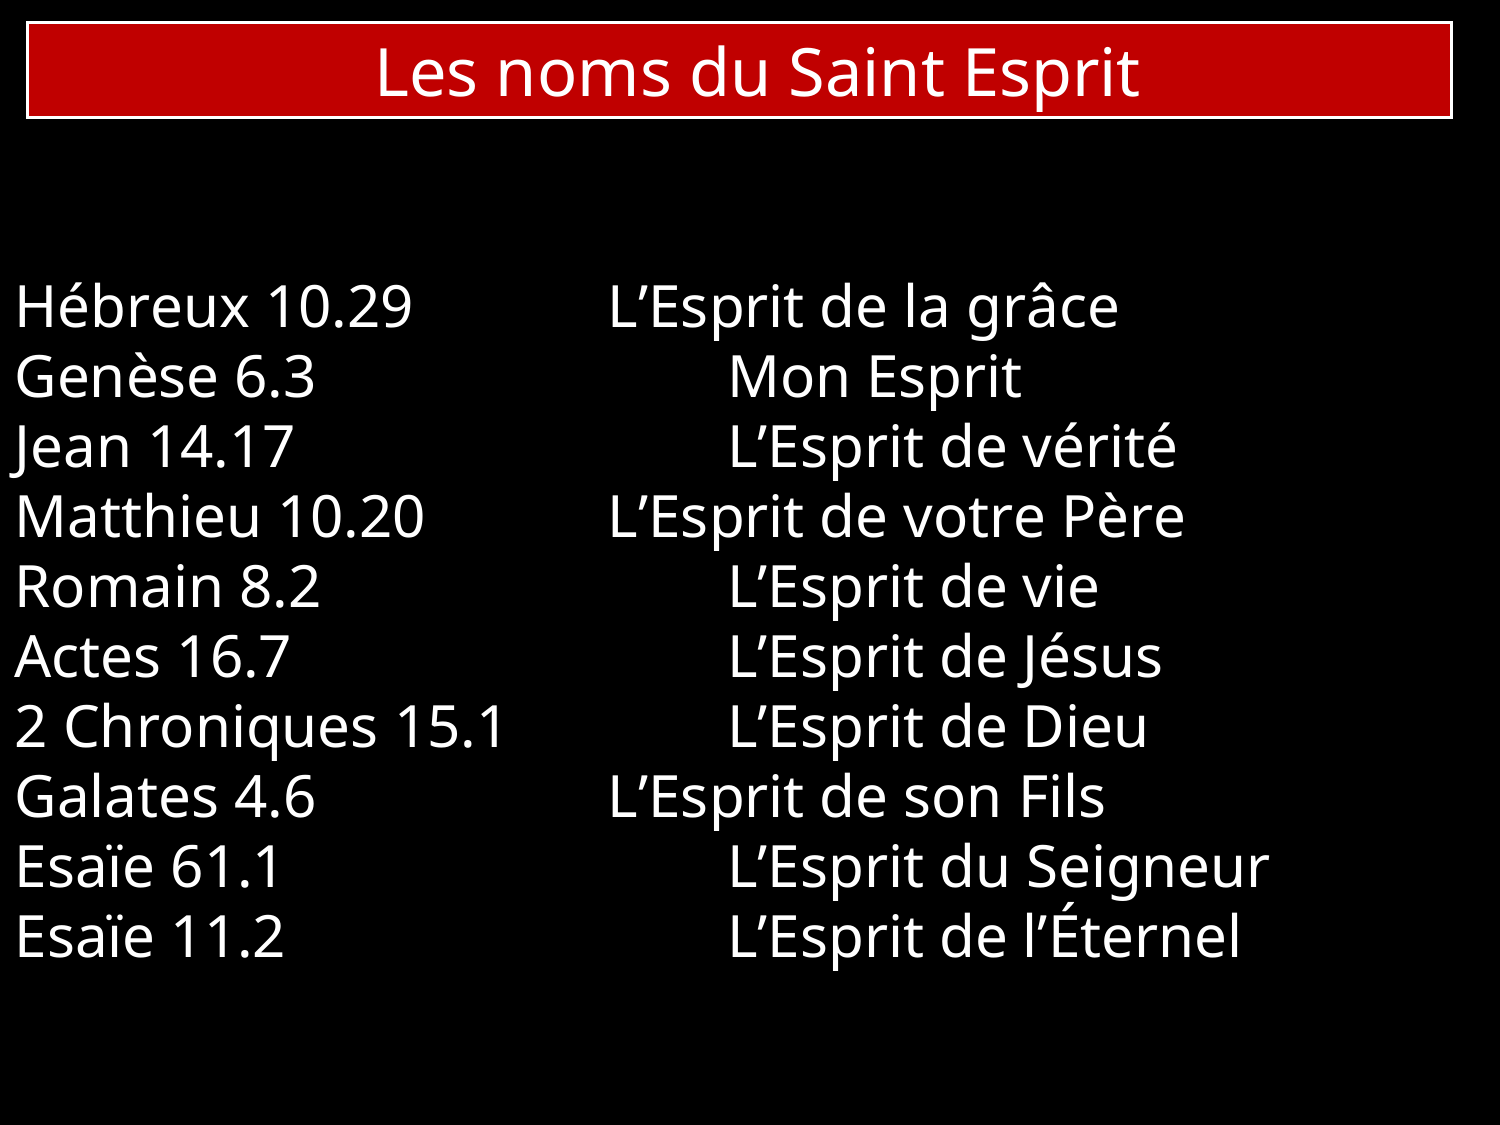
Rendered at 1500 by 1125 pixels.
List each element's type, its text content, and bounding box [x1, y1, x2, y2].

text_box Les noms du Saint Esprit [27, 22, 1452, 118]
text_box Hébreux 10.29 L’Esprit de la grâce Genèse 6.3 Mon Esprit Jean 14.17 L’Esprit de vérité Matthieu 10.20 L’Esprit de votre Père Romain 8.2 L’Esprit de vie Actes 16.7 L’Esprit de Jésus 2 Chroniques 15.1 L’Esprit de Dieu Galates 4.6 L’Esprit de son Fils Esaïe 61.1 L’Esprit du Seigneur Esaïe 11.2 L’Esprit de l’Éternel [0, 261, 1481, 977]
